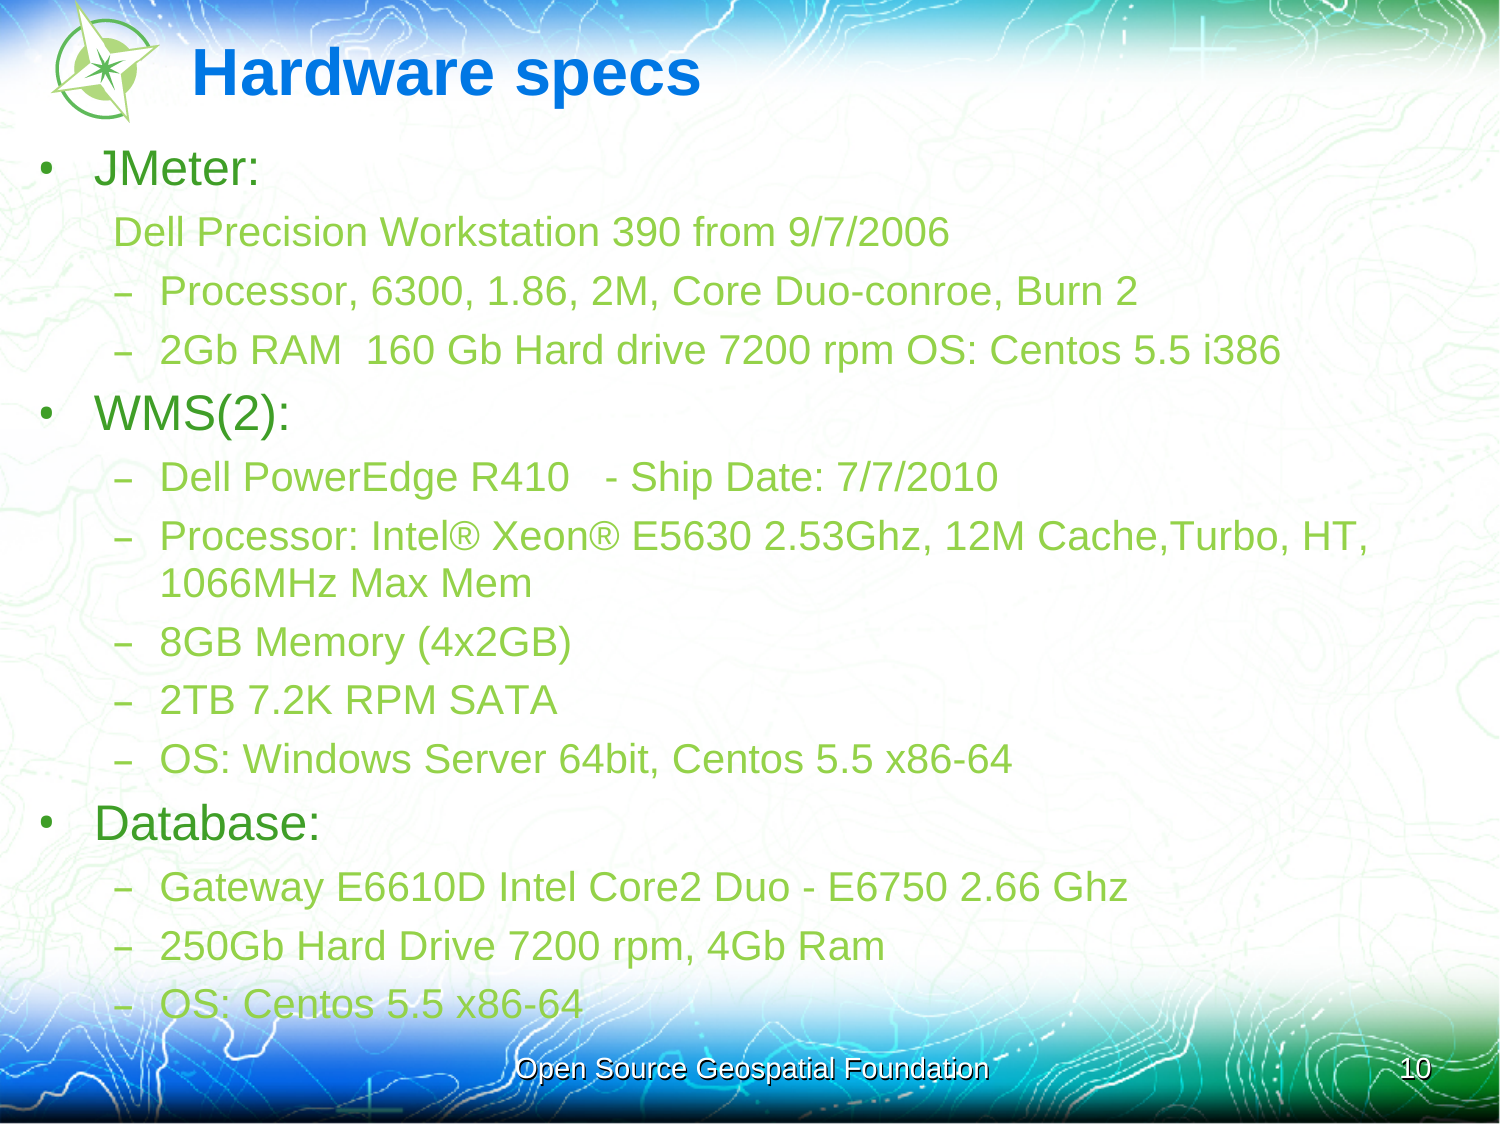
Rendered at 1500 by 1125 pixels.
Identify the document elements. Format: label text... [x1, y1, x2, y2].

picture [0, 0, 1500, 1125]
text_box Open Source Geospatial Foundation [383, 1078, 1122, 1112]
text_box <number> [1134, 1078, 1447, 1112]
title Hardware specs [177, 20, 1477, 122]
list JMeter: Dell Precision Workstation 390 from 9/7/2006 Processor, 6300, 1.86, 2M, Core Duo-conroe, Burn 2 2Gb RAM 160 Gb Hard drive 7200 rpm OS: Centos 5.5 i386 WMS(2): Dell PowerEdge R410 - Ship Date: 7/7/2010 Processor: Intel® Xeon® E5630 2.53Ghz, 12M Cache,Turbo, HT, 1066MHz Max Mem 8GB Memory (4x2GB) 2TB 7.2K RPM SATA OS: Windows Server 64bit, Centos 5.5 x86-64 Database: Gateway E6610D Intel Core2 Duo - E6750 2.66 Ghz 250Gb Hard Drive 7200 rpm, 4Gb Ram OS: Centos 5.5 x86-64 [23, 130, 1471, 1078]
